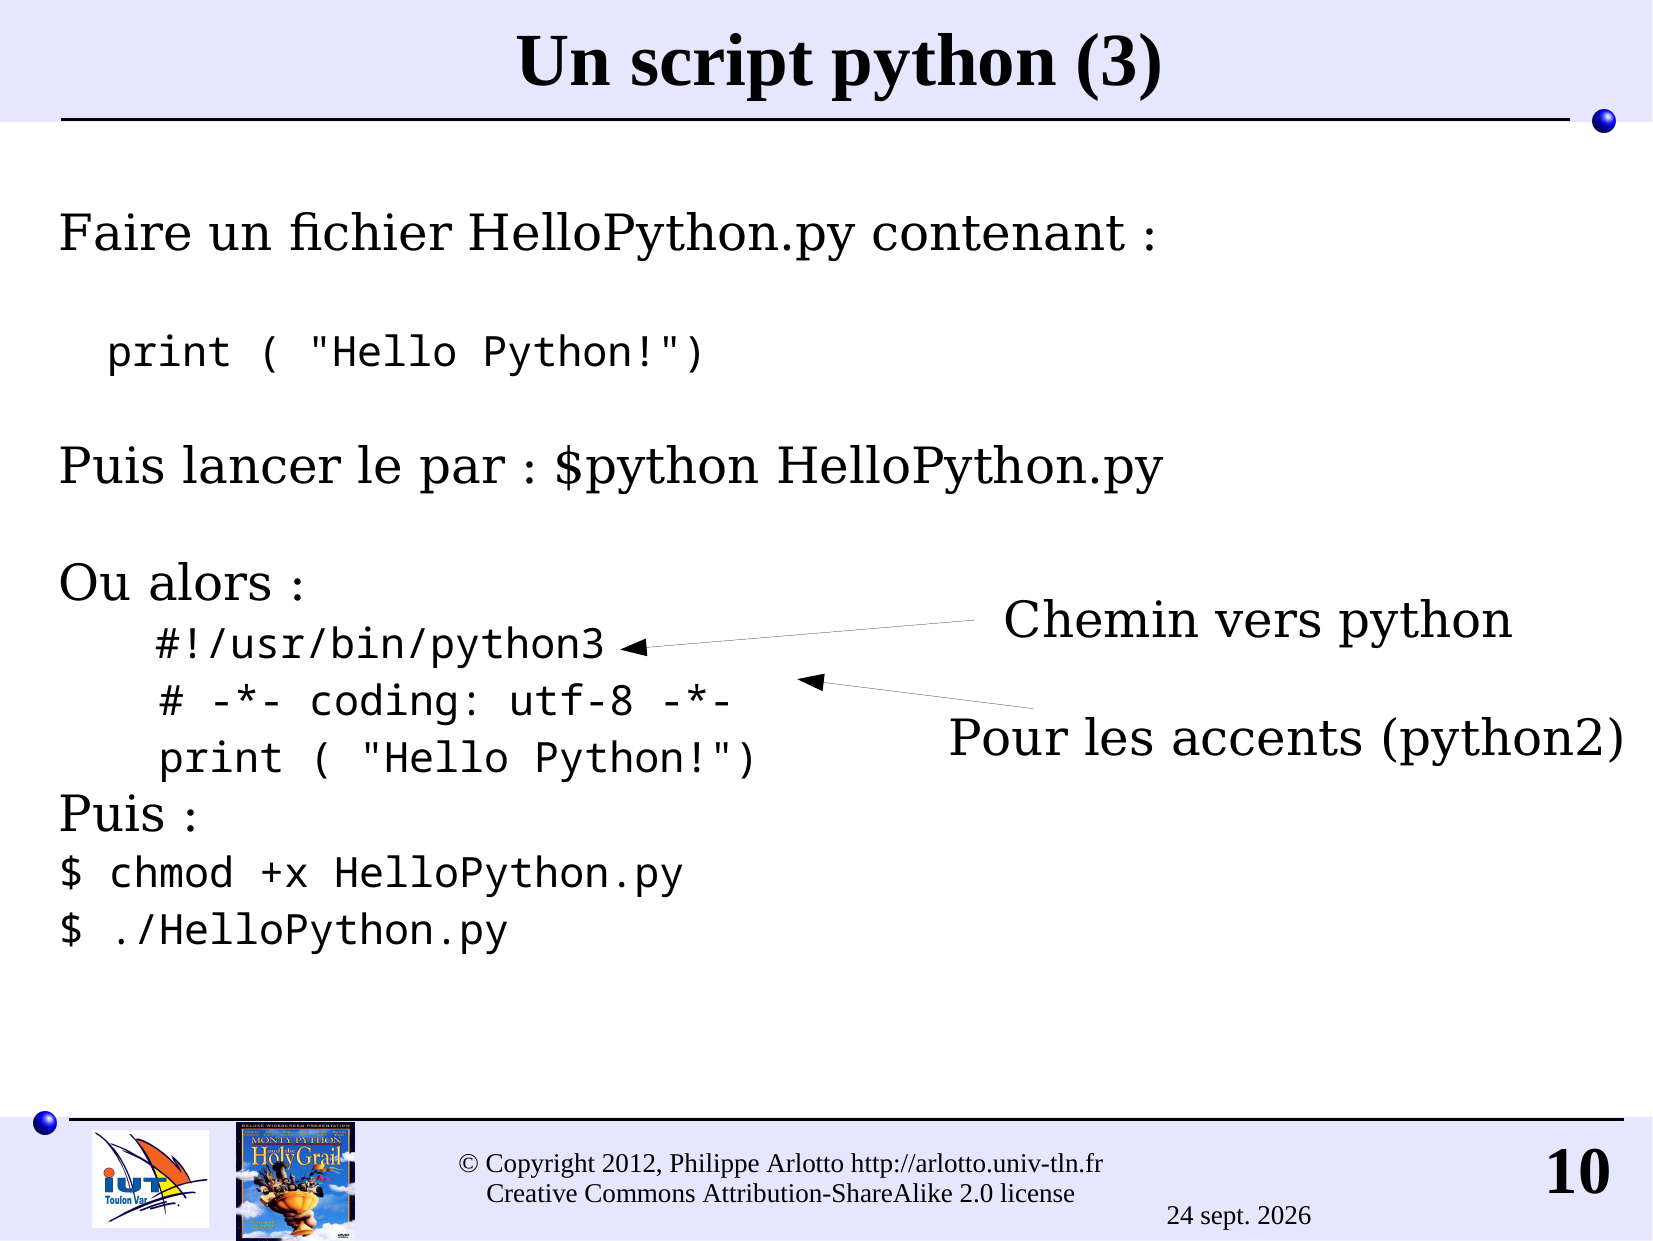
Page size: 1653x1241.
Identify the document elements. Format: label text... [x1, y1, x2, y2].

text_box Pour les accents (python2) [948, 709, 1627, 768]
text_box Faire un fichier HelloPython.py contenant : print ( "Hello Python!") Puis lancer le par : $python HelloPython.py Ou alors : #!/usr/bin/python3 # -*- coding: utf-8 -*- print ( "Hello Python!") Puis : $ chmod +x HelloPython.py $ ./HelloPython.py [59, 203, 1177, 985]
picture [236, 1122, 355, 1241]
text_box Chemin vers python [1003, 590, 1515, 650]
title Un script python (3) [95, 14, 1585, 107]
